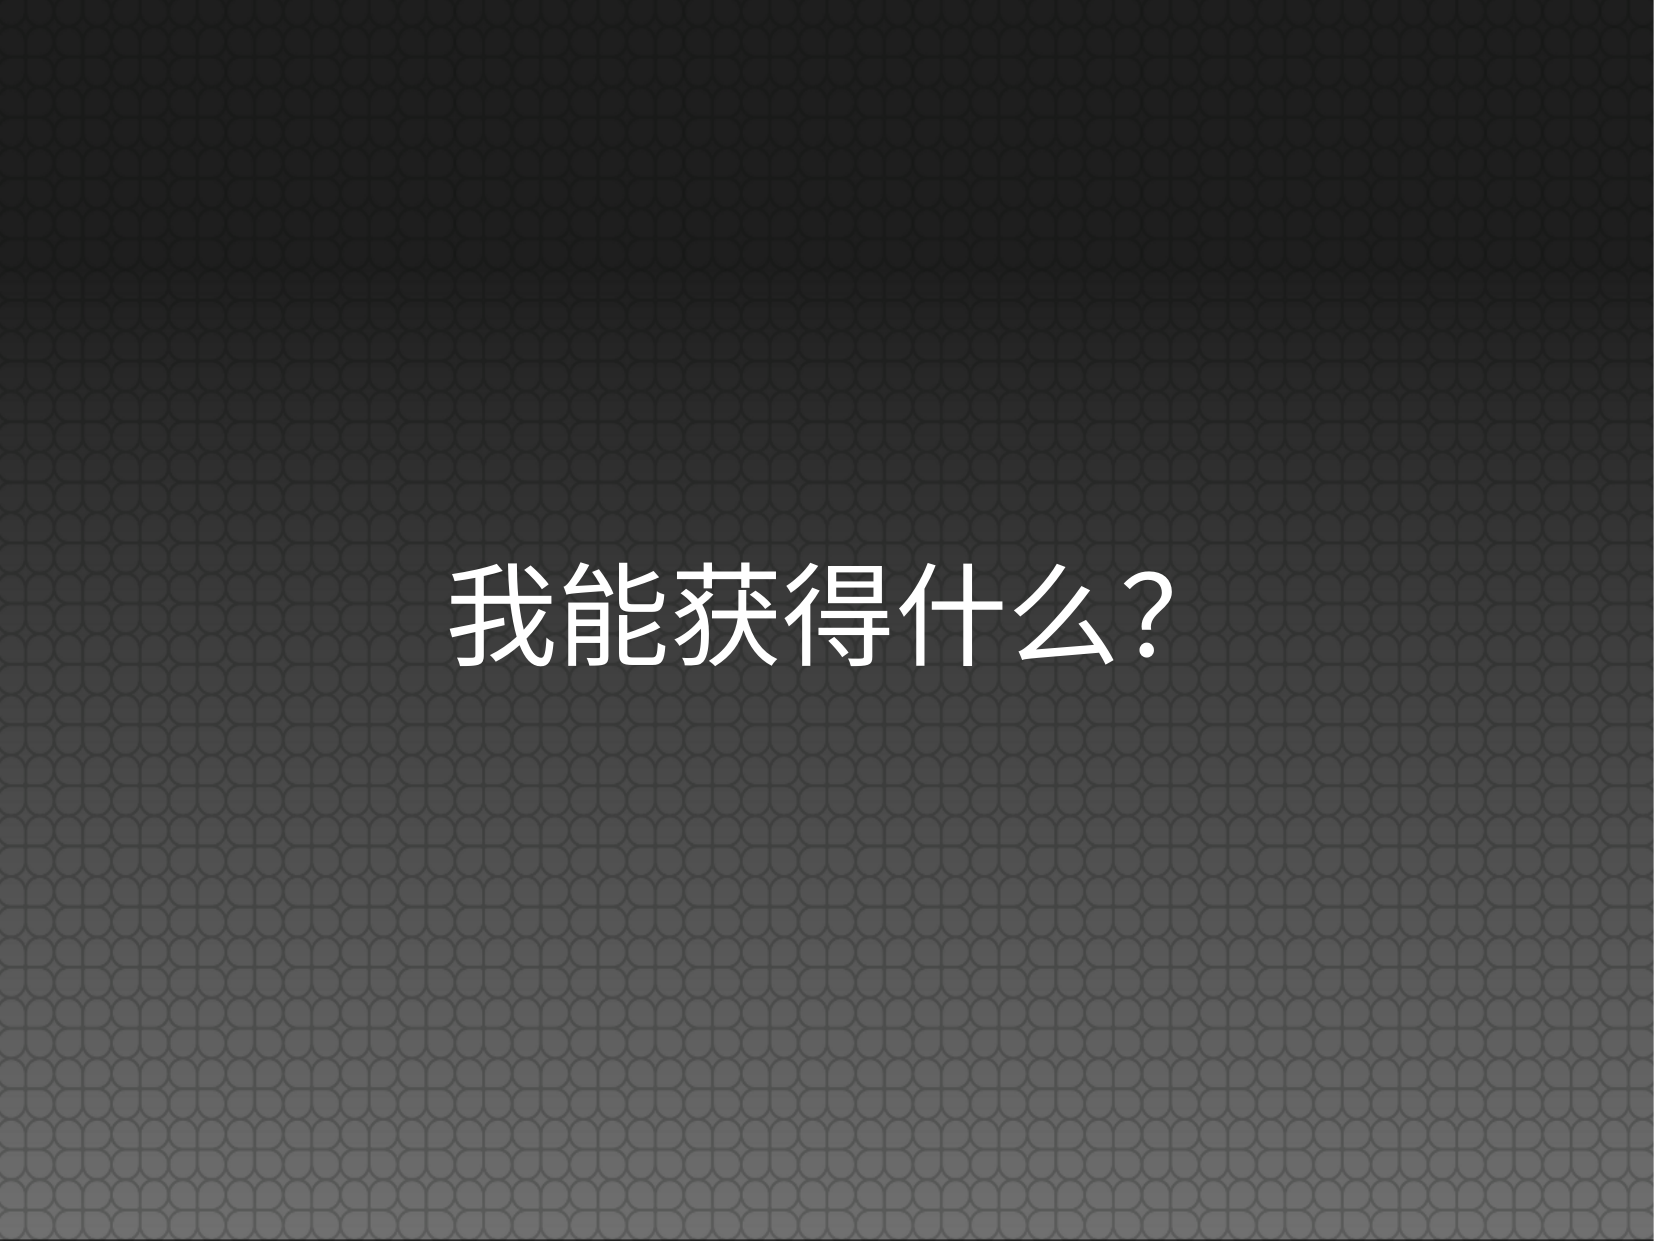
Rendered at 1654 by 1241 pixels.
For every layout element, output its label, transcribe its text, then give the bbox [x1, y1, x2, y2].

title 我能获得什么？ [75, 479, 1564, 759]
picture [0, 0, 1654, 1241]
